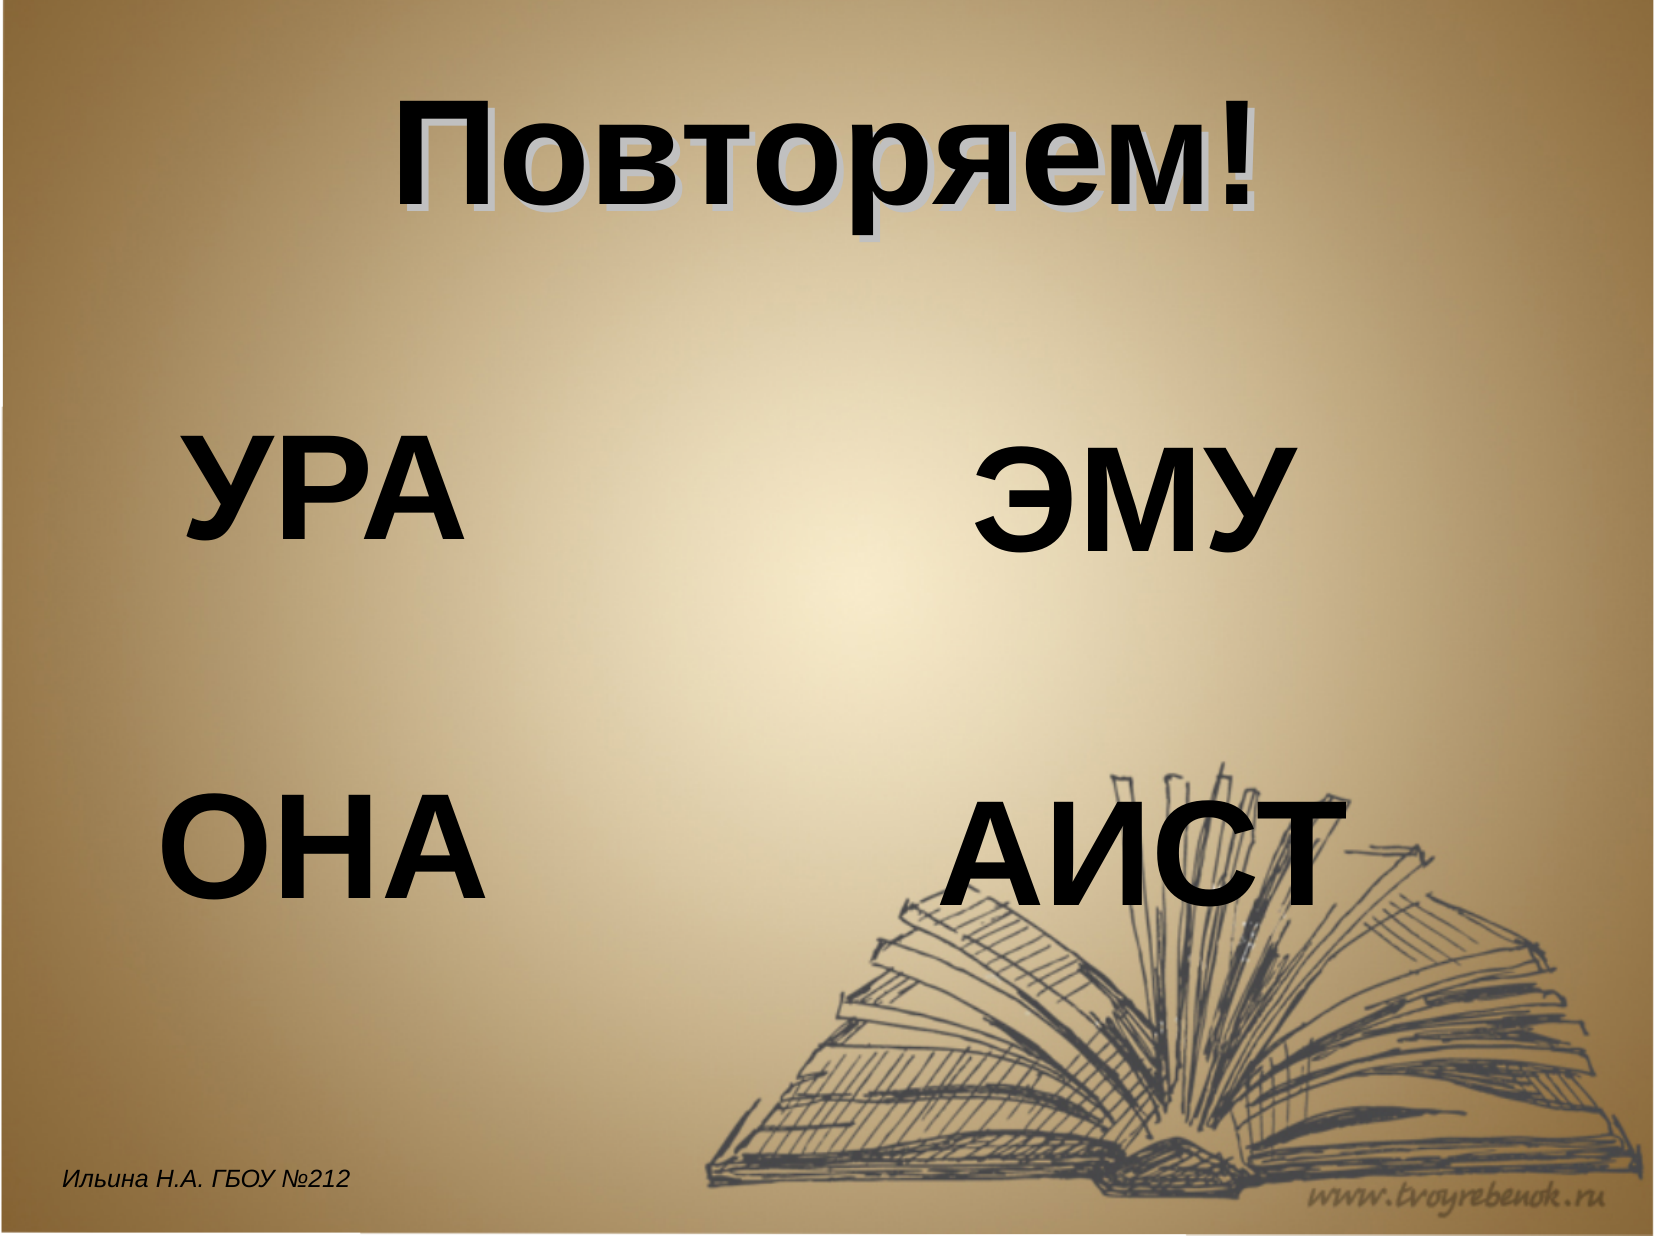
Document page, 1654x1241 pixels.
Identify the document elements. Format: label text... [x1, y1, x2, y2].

text_box УРА [165, 396, 615, 579]
title Повторяем! [82, 49, 1571, 257]
text_box ОНА [141, 755, 591, 939]
picture [0, 0, 1654, 1236]
text_box Ильина Н.А. ГБОУ №212 [47, 1157, 626, 1201]
text_box АИСТ [921, 762, 1371, 945]
text_box ЭМУ [956, 408, 1406, 591]
